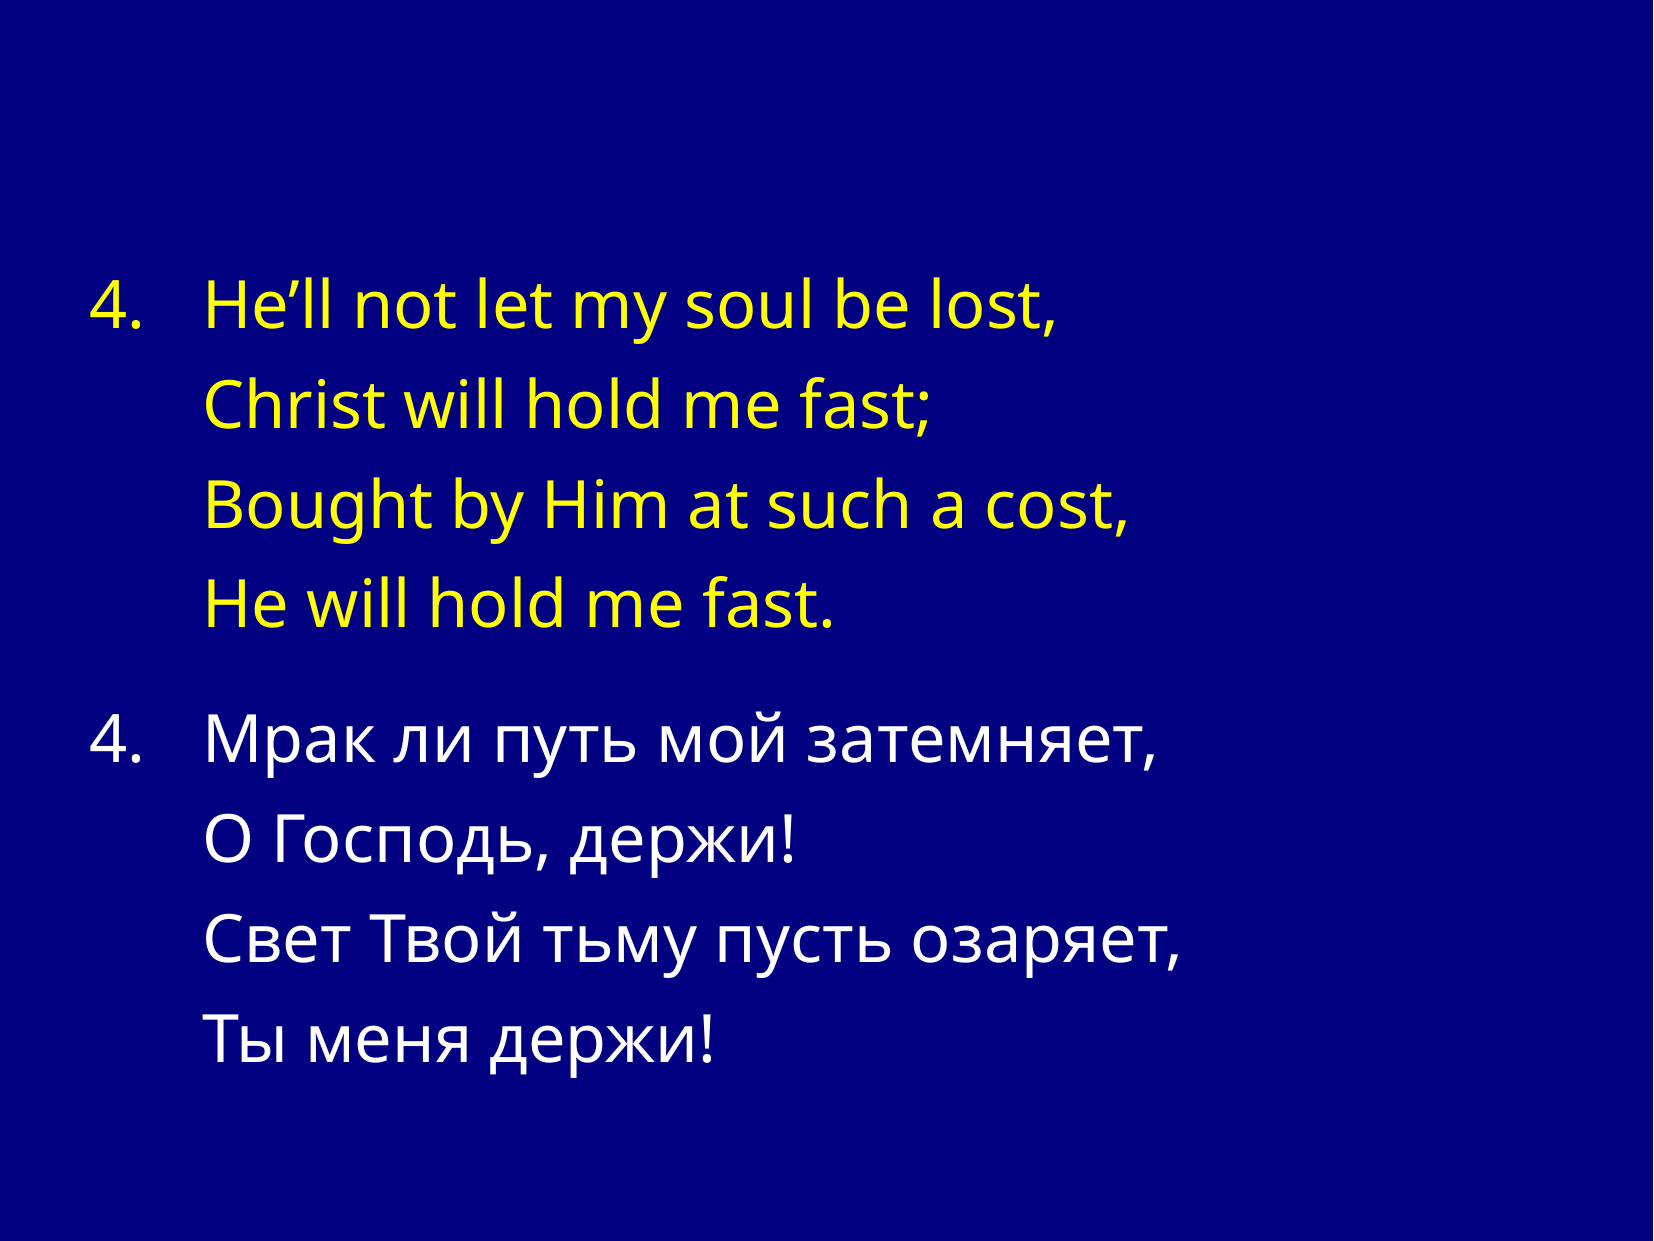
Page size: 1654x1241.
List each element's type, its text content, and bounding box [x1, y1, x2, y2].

text_box 4. Мрак ли путь мой затемняет, О Господь, держи! Свет Твой тьму пусть озаряет, Ты меня держи! [75, 675, 1576, 1163]
text_box 4. He’ll not let my soul be lost, Christ will hold me fast; Bought by Him at such a cost, He will hold me fast. [75, 150, 1576, 638]
